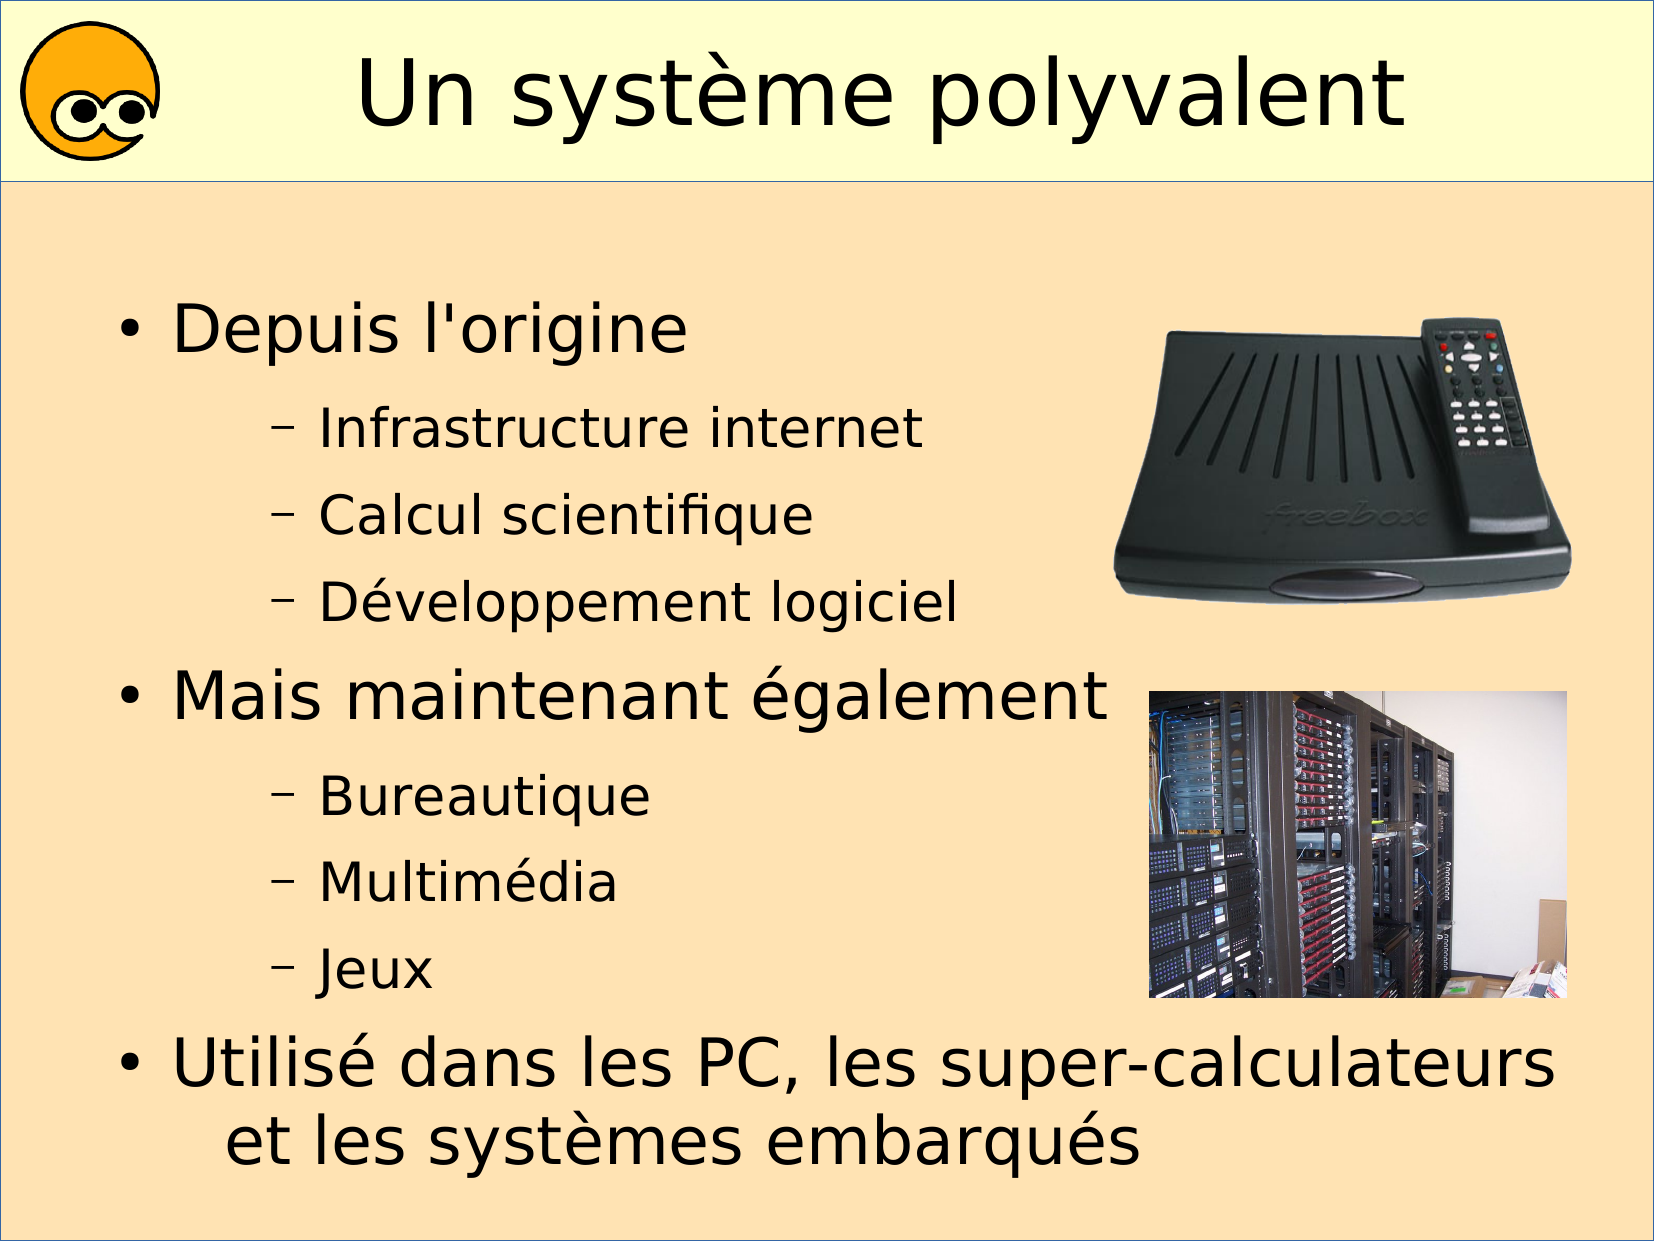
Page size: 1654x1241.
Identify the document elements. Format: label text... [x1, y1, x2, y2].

title Un système polyvalent [239, 33, 1524, 154]
picture [1149, 691, 1567, 998]
list Depuis l'origine Infrastructure internet Calcul scientifique Développement logiciel Mais maintenant également Bureautique Multimédia Jeux Utilisé dans les PC, les super-calculateurs et les systèmes embarqués [82, 290, 1571, 1181]
picture [1113, 317, 1572, 605]
picture [20, 21, 160, 161]
